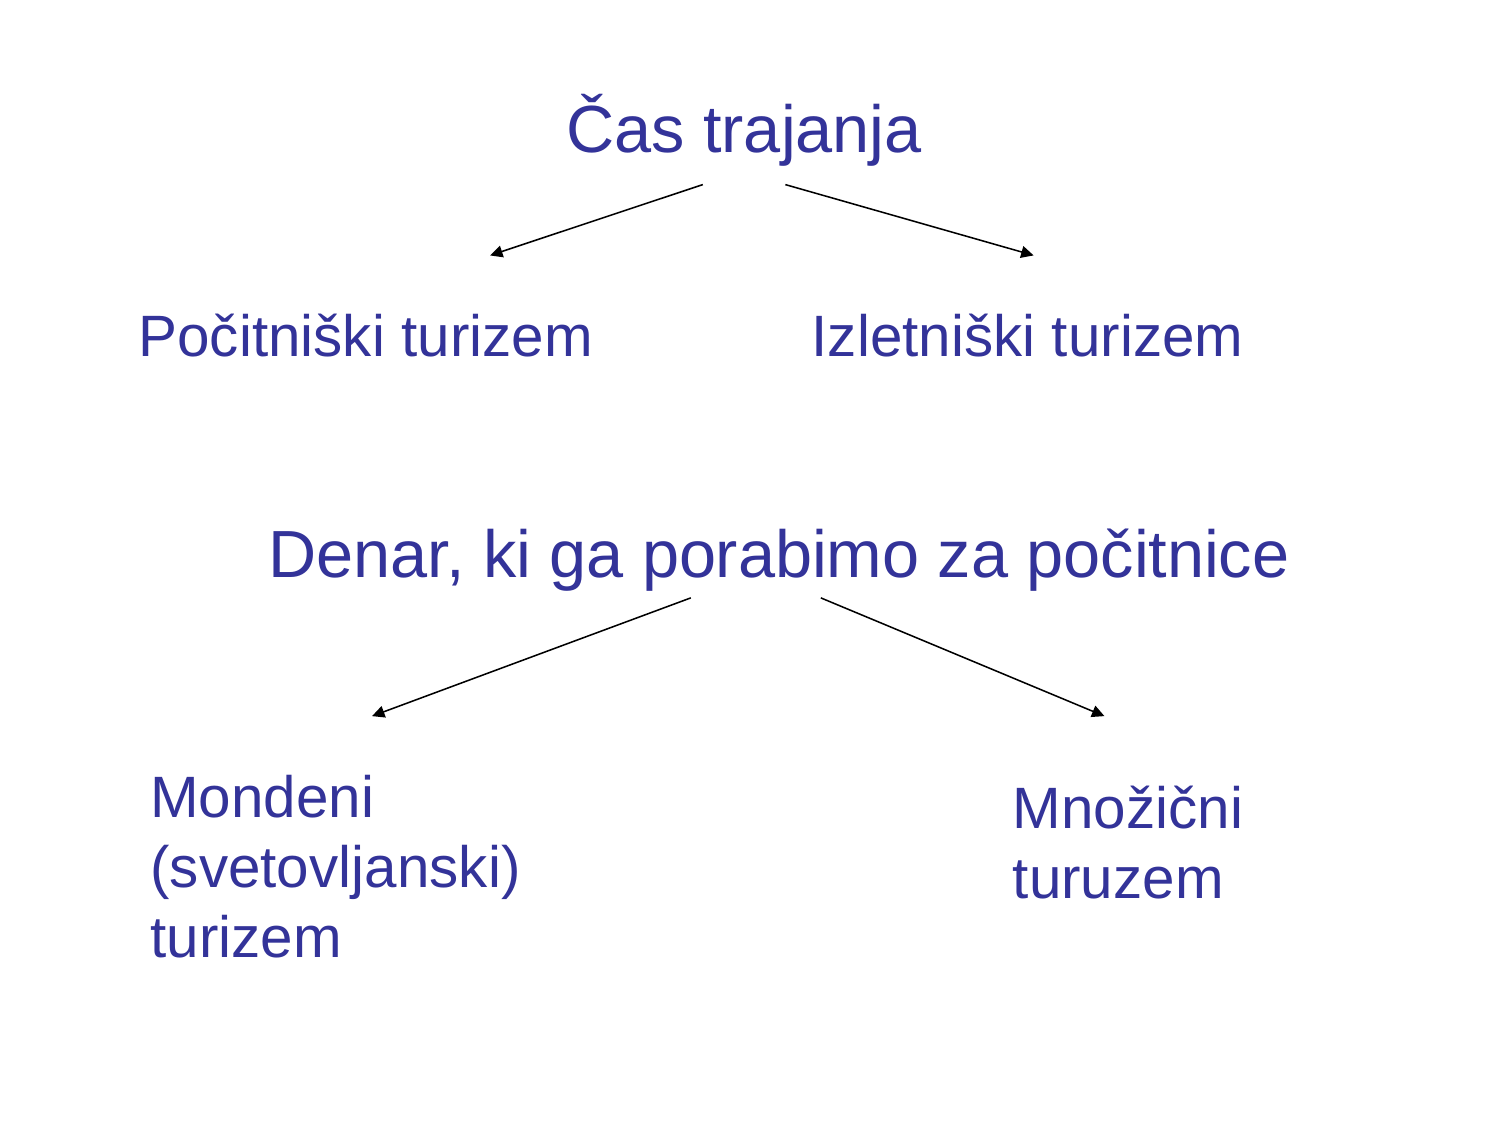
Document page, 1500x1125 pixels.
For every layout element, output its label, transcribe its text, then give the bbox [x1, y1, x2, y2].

text_box Izletniški turizem [797, 290, 1400, 376]
text_box Denar, ki ga porabimo za počitnice [253, 503, 1317, 599]
text_box Mondeni (svetovljanski) turizem [135, 751, 620, 977]
text_box Množični turuzem [998, 763, 1424, 919]
text_box Počitniški turizem [123, 290, 680, 376]
text_box Čas trajanja [478, 78, 1010, 173]
